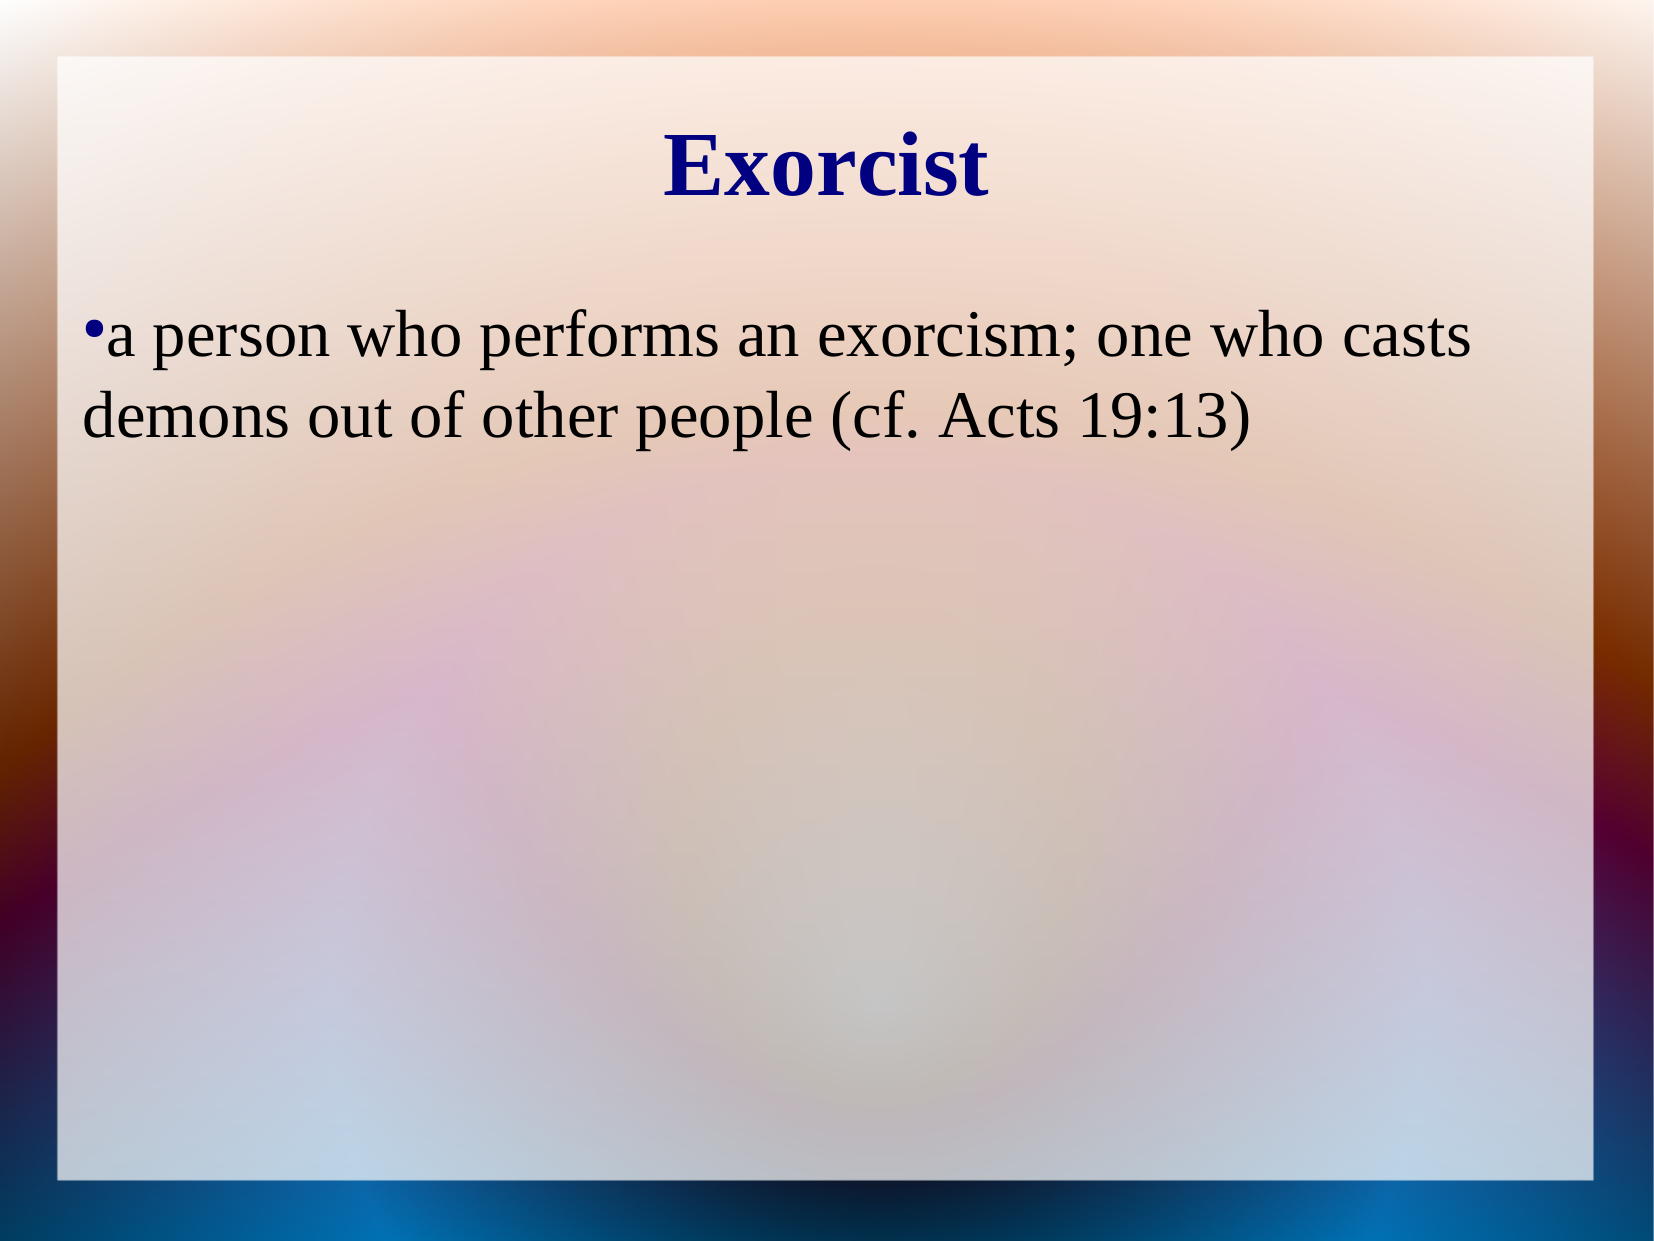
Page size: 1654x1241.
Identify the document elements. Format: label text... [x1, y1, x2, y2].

title Exorcist [82, 62, 1571, 256]
list a person who performs an exorcism; one who casts demons out of other people (cf. Acts 19:13) [82, 290, 1571, 1019]
